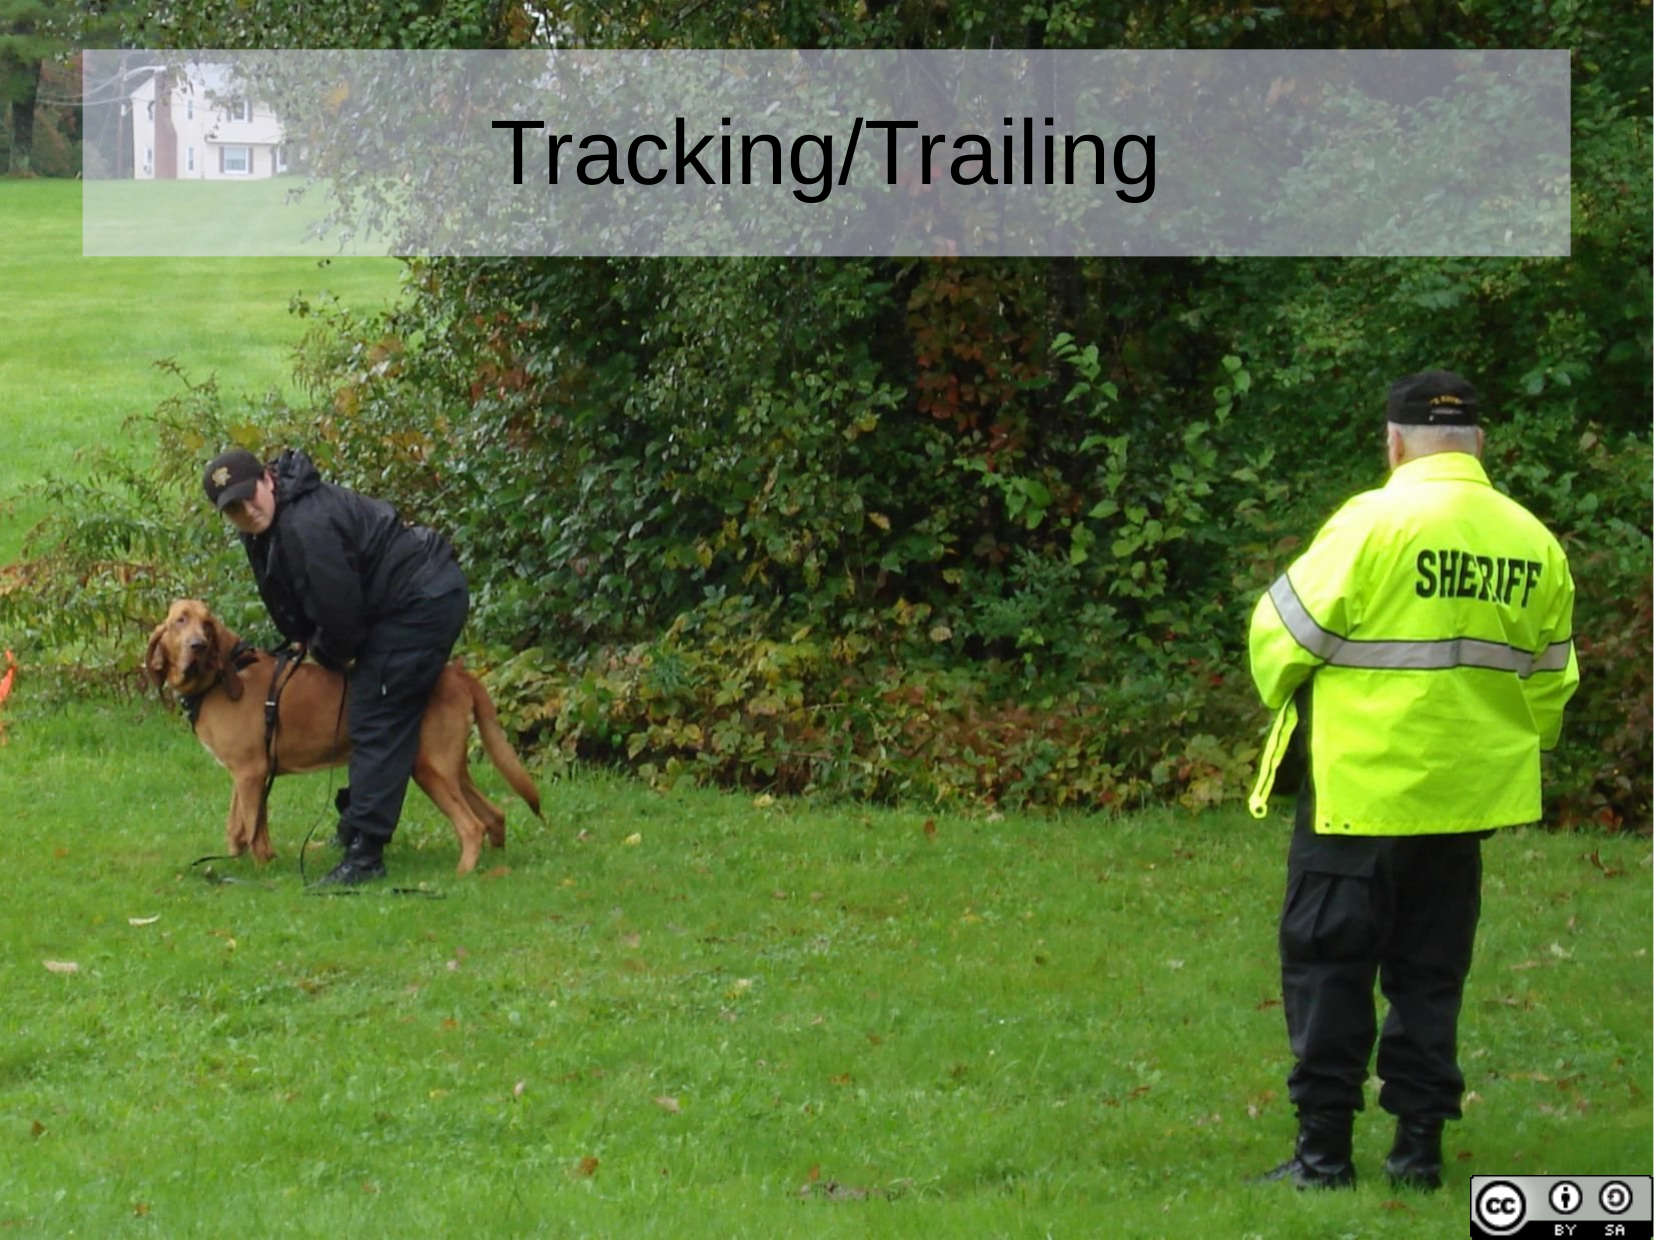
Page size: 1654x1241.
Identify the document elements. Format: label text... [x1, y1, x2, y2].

title Tracking/Trailing [82, 49, 1571, 257]
picture [0, 0, 1654, 1241]
